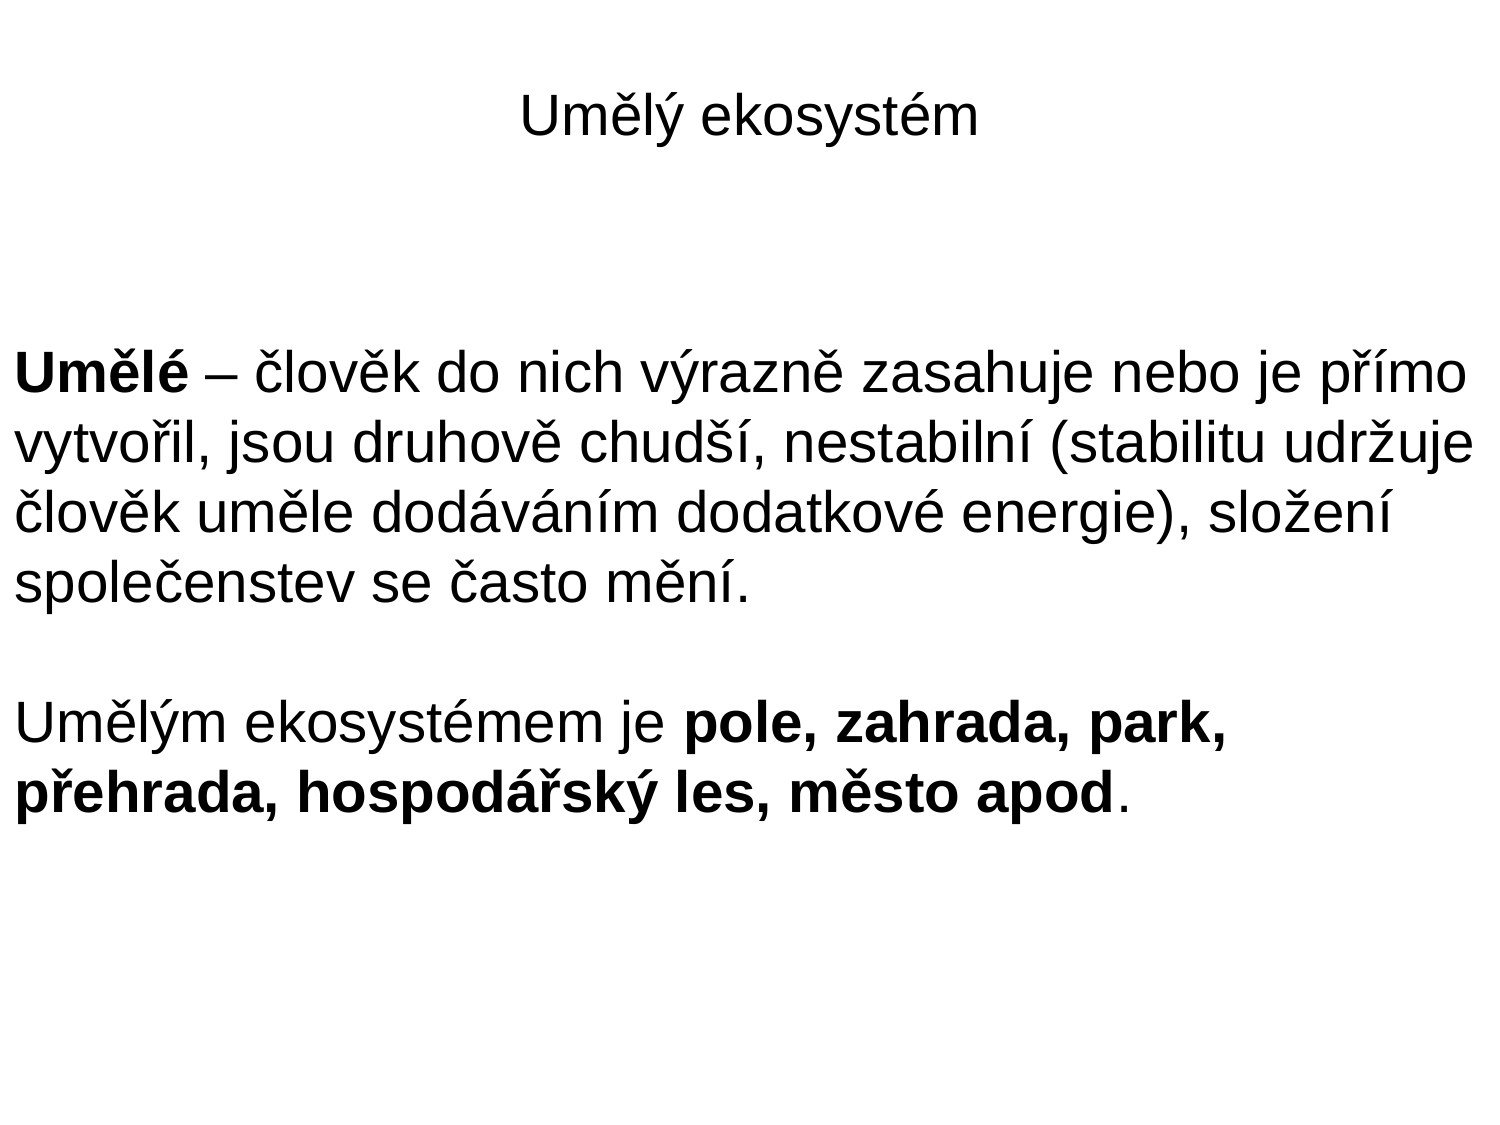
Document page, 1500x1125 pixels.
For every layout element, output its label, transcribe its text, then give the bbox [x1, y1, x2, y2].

text_box Umělé – člověk do nich výrazně zasahuje nebo je přímo vytvořil, jsou druhově chudší, nestabilní (stabilitu udržuje člověk uměle dodáváním dodatkové energie), složení společenstev se často mění. Umělým ekosystémem je pole, zahrada, park, přehrada, hospodářský les, město apod. [0, 326, 1500, 902]
text_box Umělý ekosystém [0, 69, 1500, 155]
